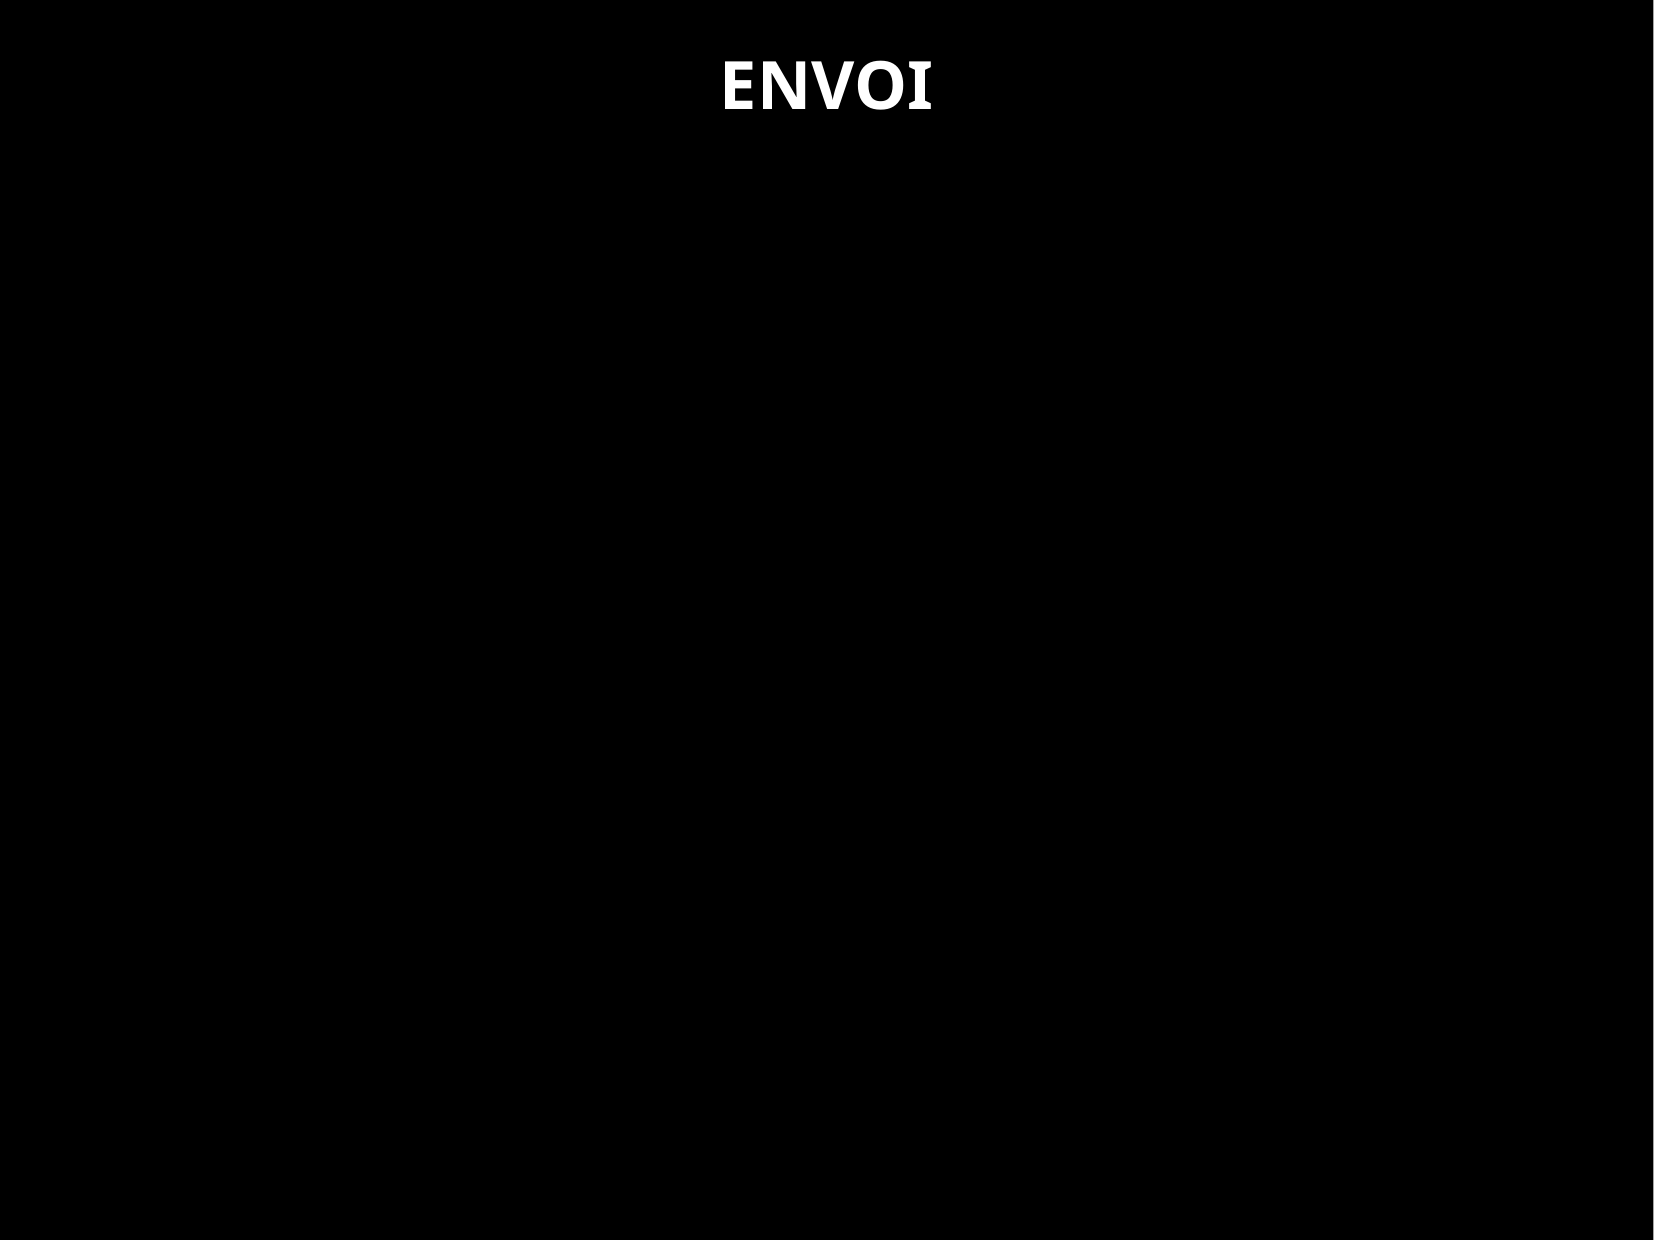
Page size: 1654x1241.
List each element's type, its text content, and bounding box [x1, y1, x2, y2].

list ENVOI [11, 35, 1642, 1071]
